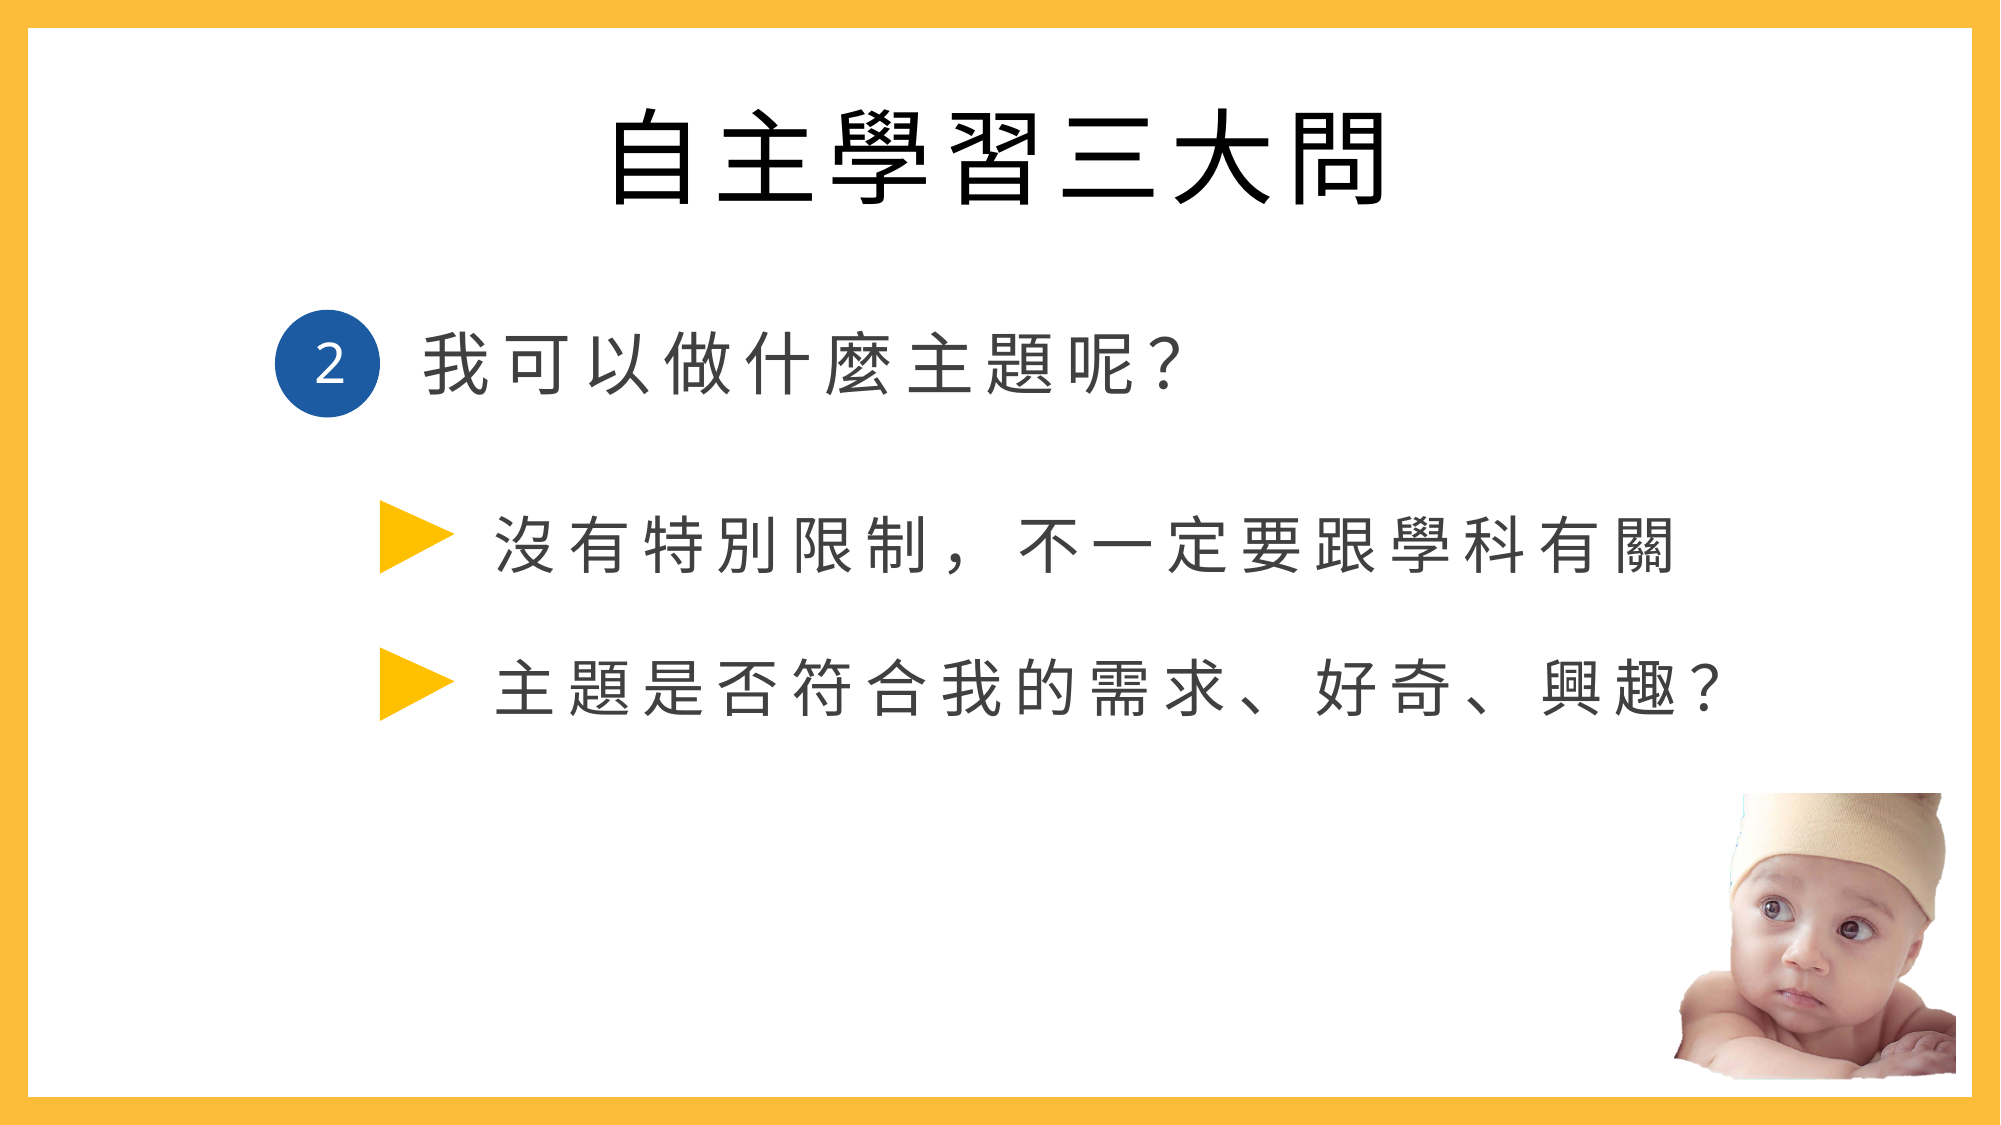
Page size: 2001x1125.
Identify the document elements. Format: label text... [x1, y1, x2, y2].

text_box 2 [313, 326, 343, 396]
text_box [379, 500, 455, 574]
text_box 沒有特別限制， 不一定要跟學科有關 主題是否符合我的需求、 好奇、 興趣？ [492, 504, 1752, 726]
text_box [1674, 793, 1956, 1080]
title 自主學習三大問 [597, 90, 1486, 218]
text_box [274, 309, 381, 418]
text_box [379, 647, 455, 722]
text_box 我可以做什麼主題呢？ [420, 319, 1220, 404]
